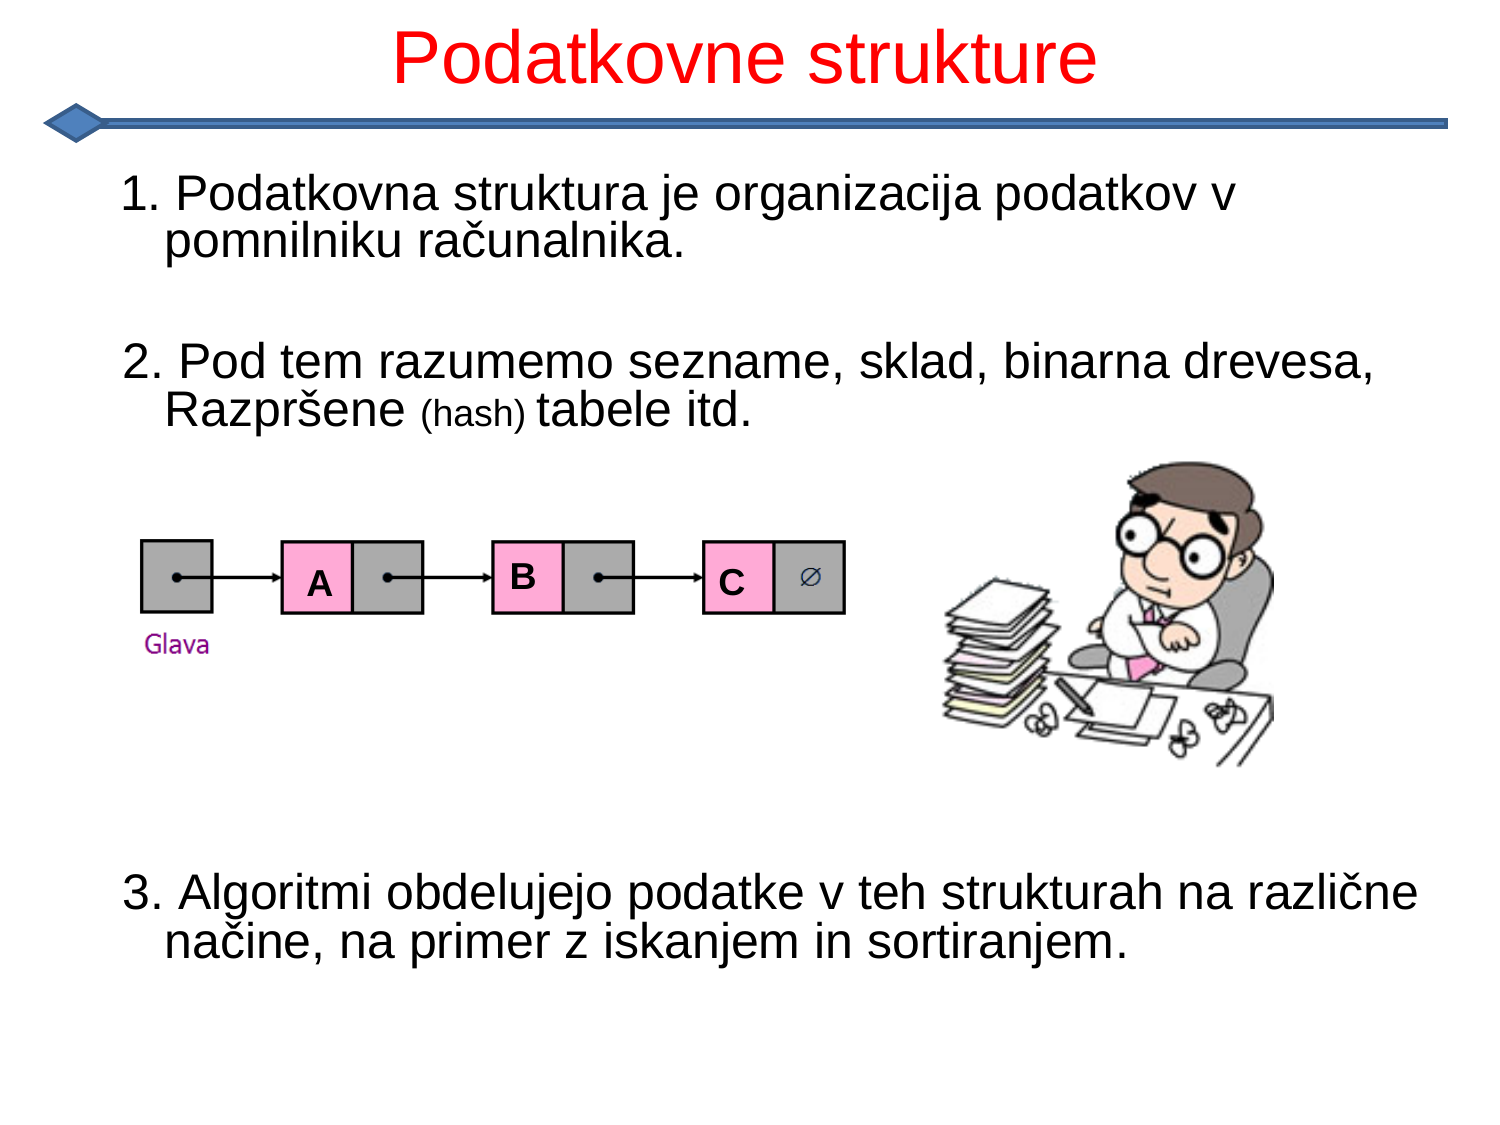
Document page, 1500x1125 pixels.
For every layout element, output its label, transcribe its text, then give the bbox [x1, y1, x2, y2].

title Podatkovne strukture [70, 0, 1421, 108]
text_box 1. Podatkovna struktura je organizacija podatkov v pomnilniku računalnika. 2. Pod tem razumemo sezname, sklad, binarna drevesa, Razpršene (hash) tabele itd. 3. Algoritmi obdelujejo podatke v teh strukturah na različne načine, na primer z iskanjem in sortiranjem. [93, 164, 1444, 907]
